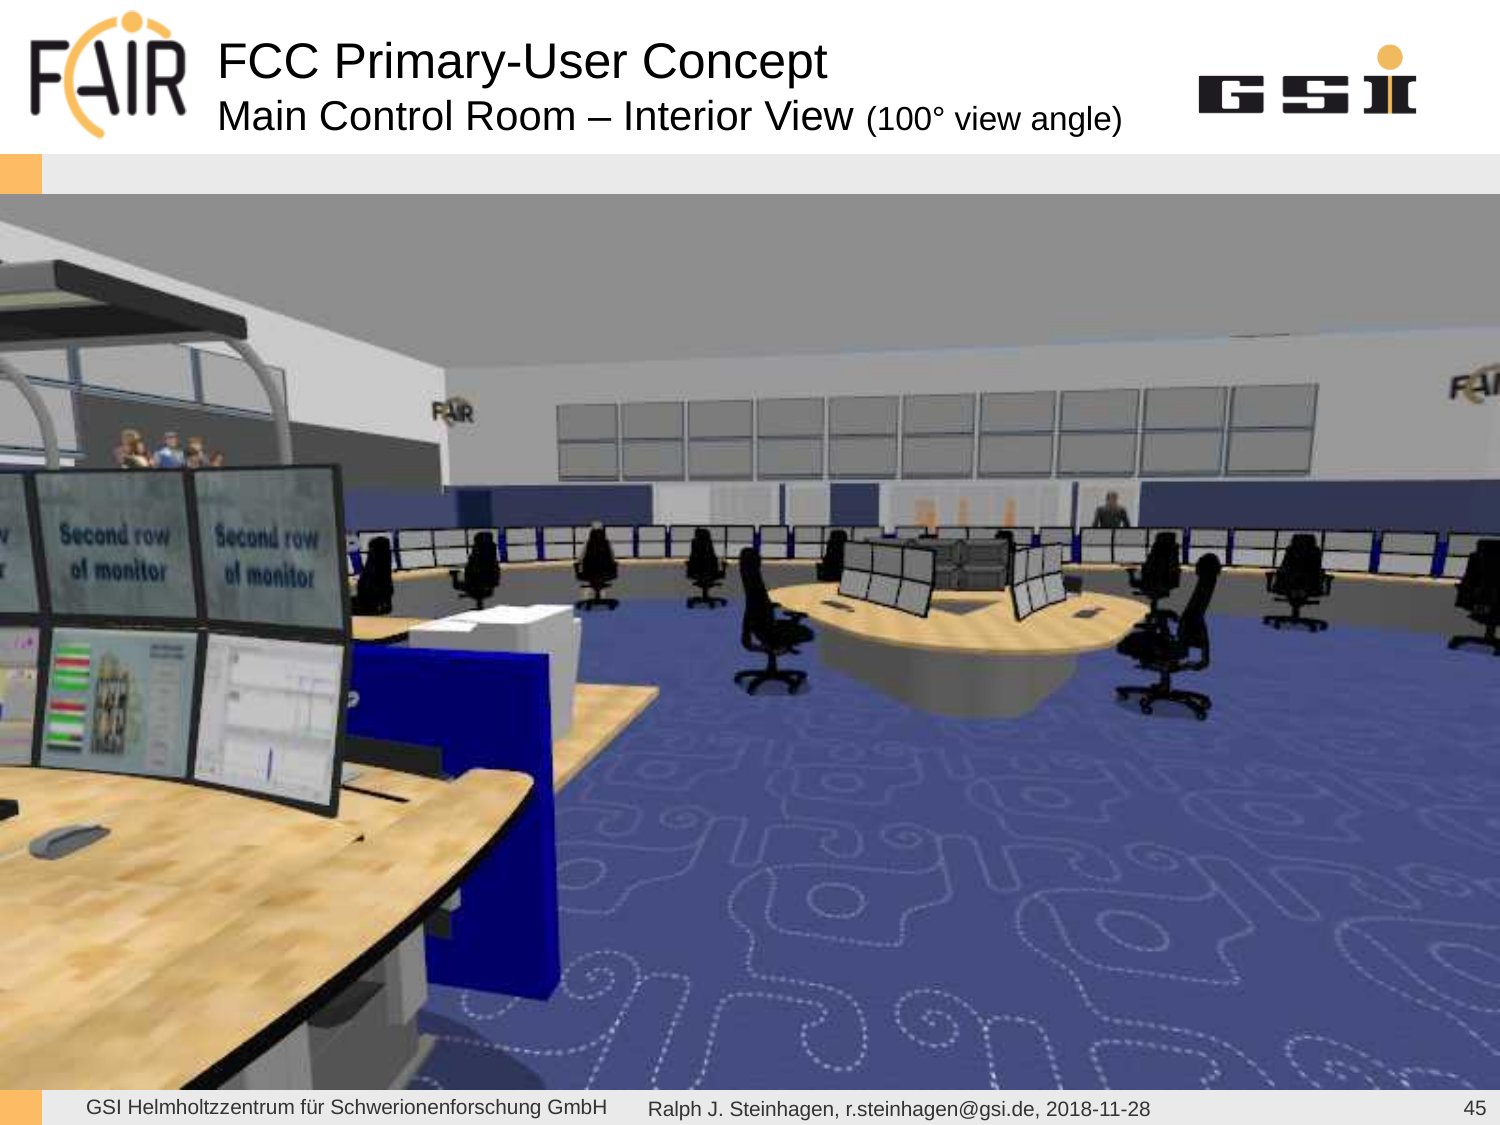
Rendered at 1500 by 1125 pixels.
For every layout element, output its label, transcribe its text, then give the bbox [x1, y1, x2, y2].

text_box FCC Primary-User Concept Main Control Room – Interior View (100° view angle) [217, 20, 1179, 147]
picture [1197, 42, 1419, 117]
picture [30, 9, 187, 141]
picture [0, 194, 1500, 1090]
